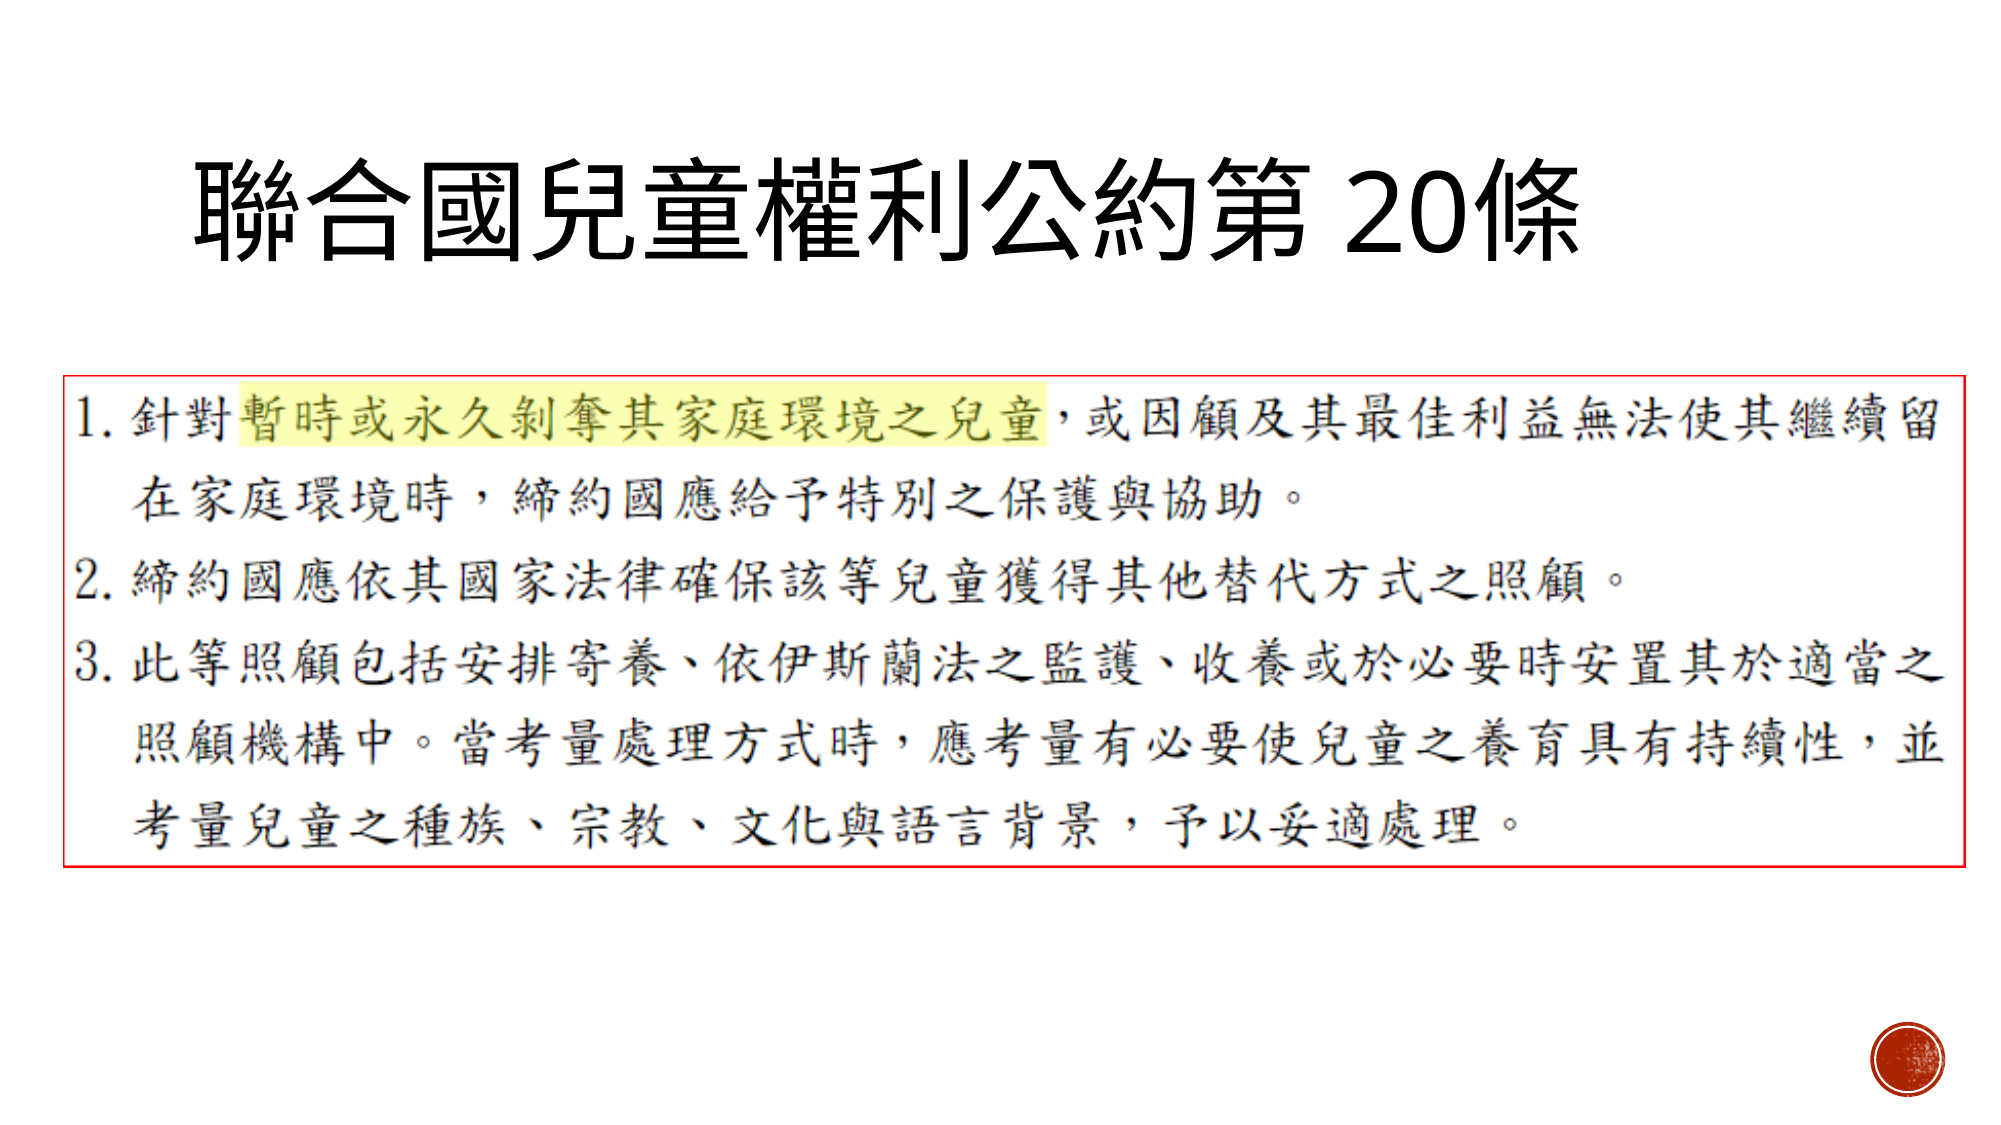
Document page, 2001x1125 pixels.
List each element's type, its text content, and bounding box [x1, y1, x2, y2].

picture [63, 375, 1966, 868]
title 聯合國兒童權利公約第20條 [175, 79, 1826, 344]
